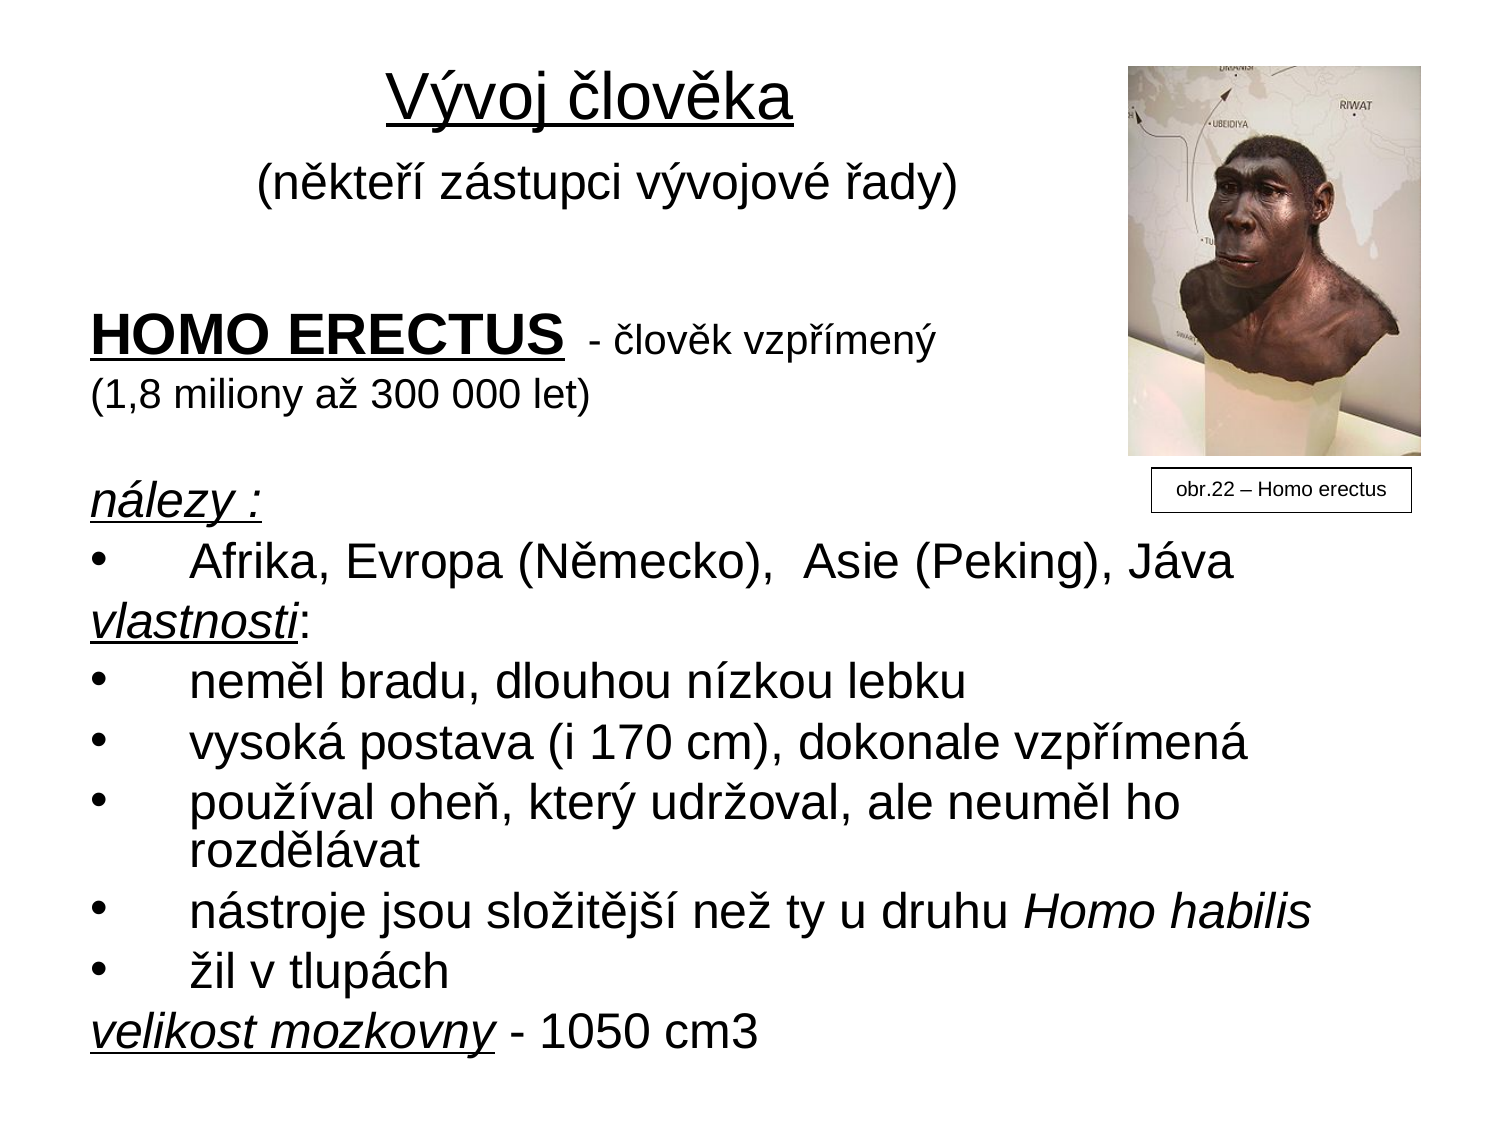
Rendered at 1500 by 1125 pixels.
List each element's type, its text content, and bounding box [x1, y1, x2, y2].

text_box obr.22 – Homo erectus [1151, 467, 1412, 513]
picture [1128, 66, 1421, 456]
list HOMO ERECTUS - člověk vzpřímený (1,8 miliony až 300 000 let) nálezy : Afrika, Evropa (Německo), Asie (Peking), Jáva vlastnosti: neměl bradu, dlouhou nízkou lebku vysoká postava (i 170 cm), dokonale vzpřímená používal oheň, který udržoval, ale neuměl ho rozdělávat nástroje jsou složitější než ty u druhu Homo habilis žil v tlupách velikost mozkovny - 1050 cm3 [75, 302, 1426, 1083]
title Vývoj člověka (někteří zástupci vývojové řady) [75, 44, 1426, 221]
